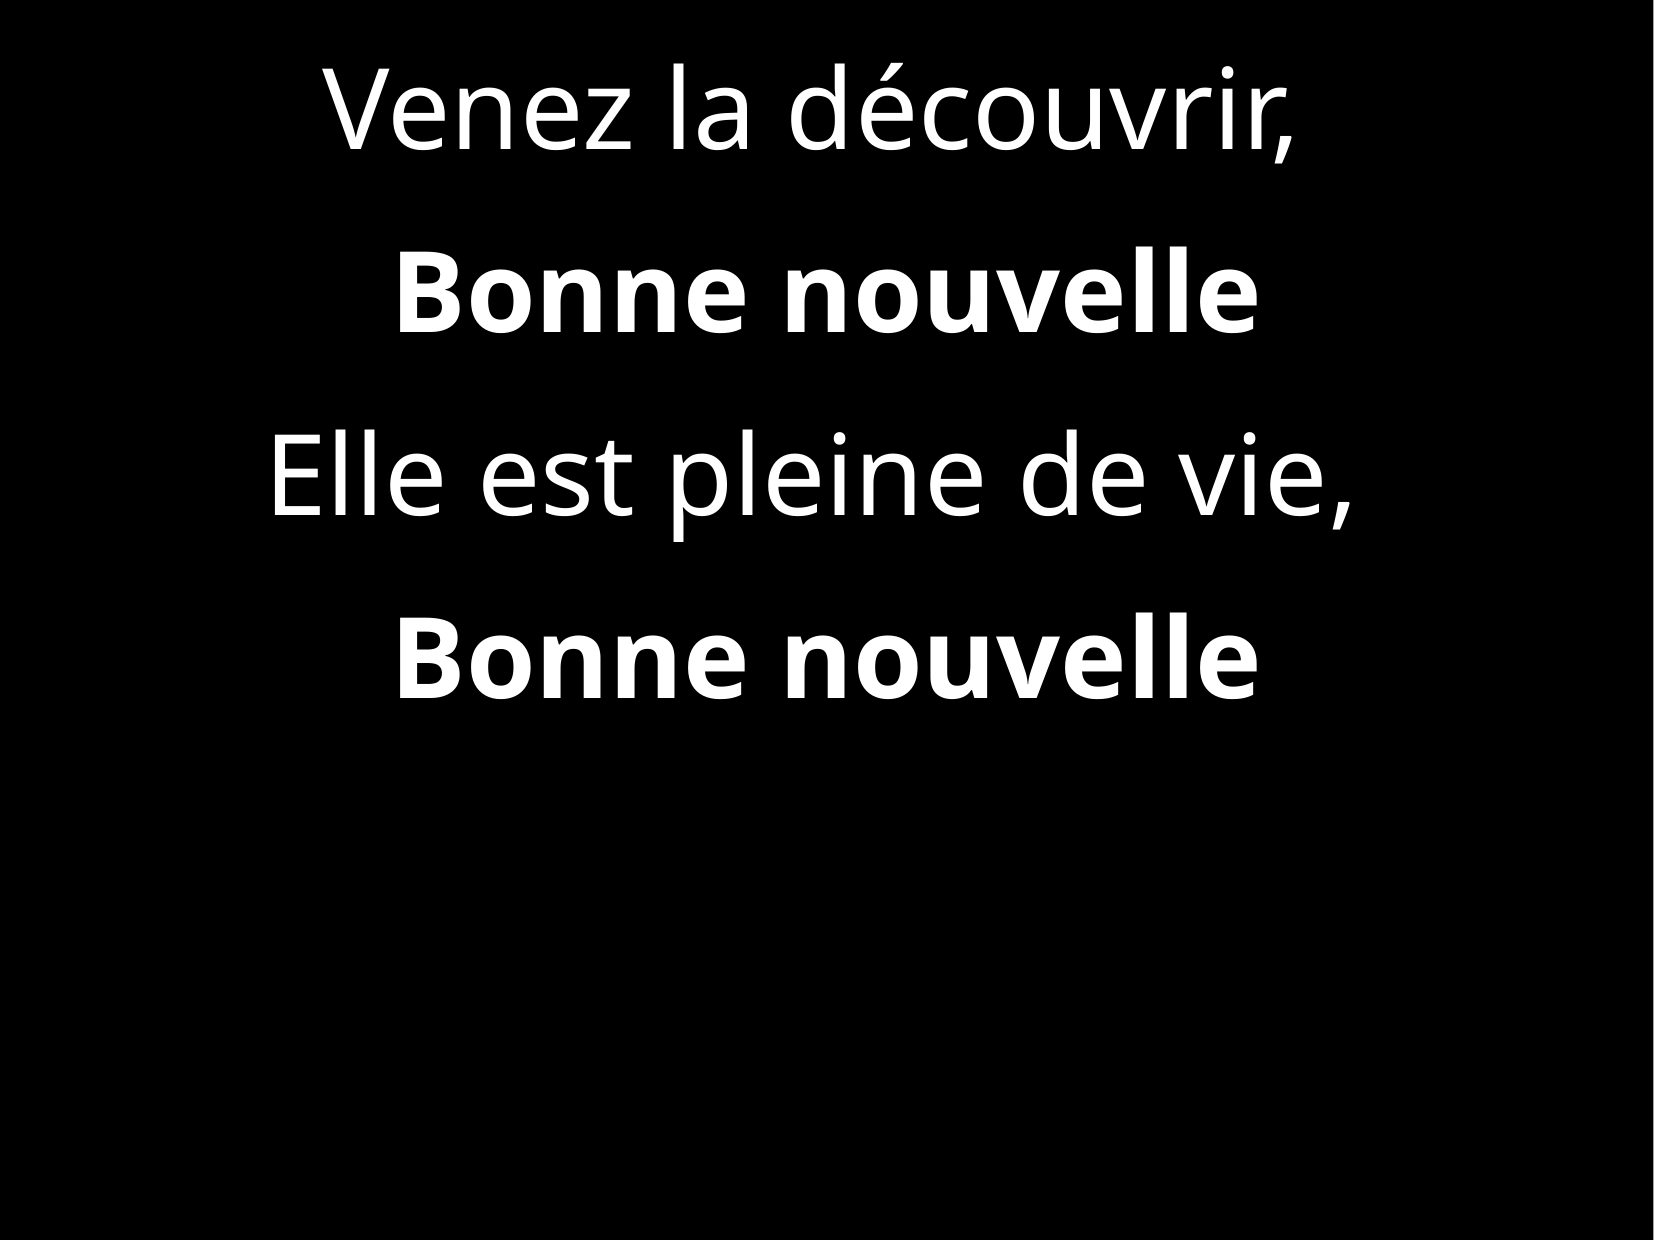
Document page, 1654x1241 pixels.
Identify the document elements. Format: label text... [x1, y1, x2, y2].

list Venez la découvrir, Bonne nouvelle Elle est pleine de vie, Bonne nouvelle [0, 29, 1654, 1241]
